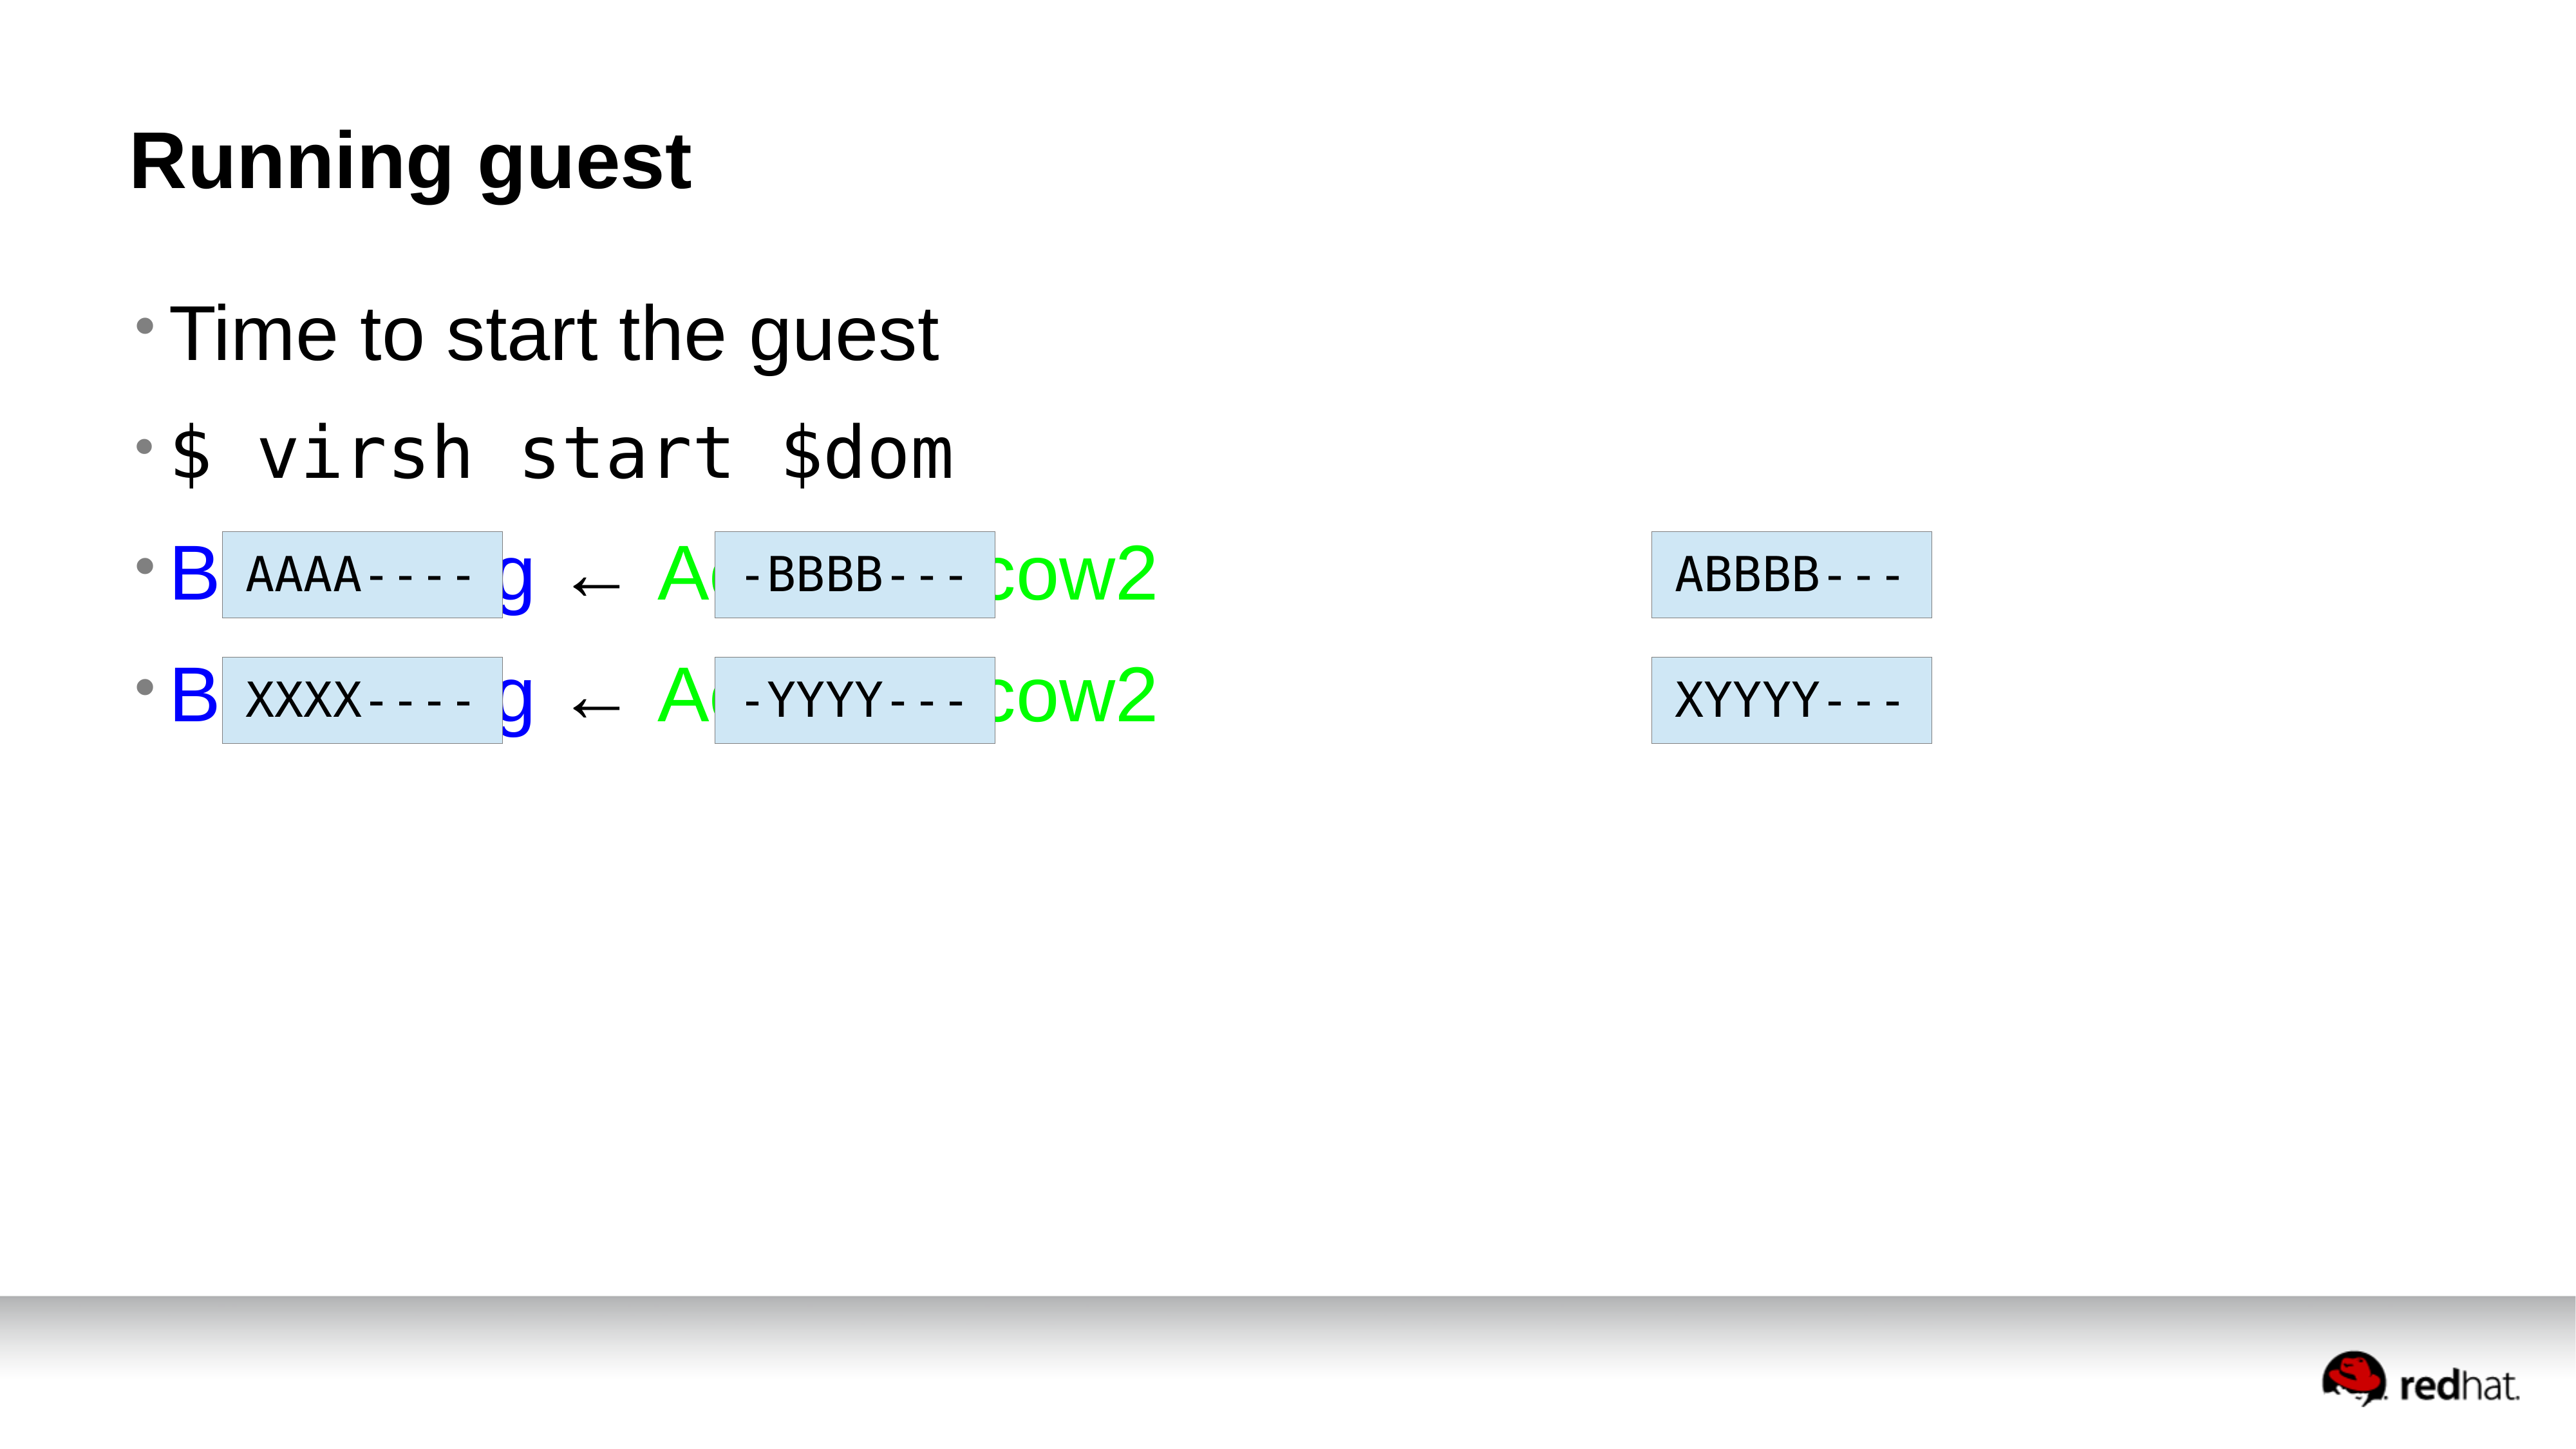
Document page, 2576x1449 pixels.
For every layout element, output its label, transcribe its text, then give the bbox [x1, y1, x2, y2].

text_box XYYYY--- [1651, 657, 1932, 744]
text_box AAAA---- [222, 531, 503, 618]
text_box ABBBB--- [1651, 531, 1932, 618]
picture [0, 0, 2576, 1446]
title Running guest [129, 100, 2261, 222]
text_box XXXX---- [222, 657, 503, 744]
text_box -YYYY--- [715, 657, 995, 744]
list Time to start the guest $ virsh start $dom Base1.img ← Active1.qcow2 Base2.img ← Active2.qcow2 [123, 289, 2425, 1208]
text_box -BBBB--- [715, 531, 995, 618]
